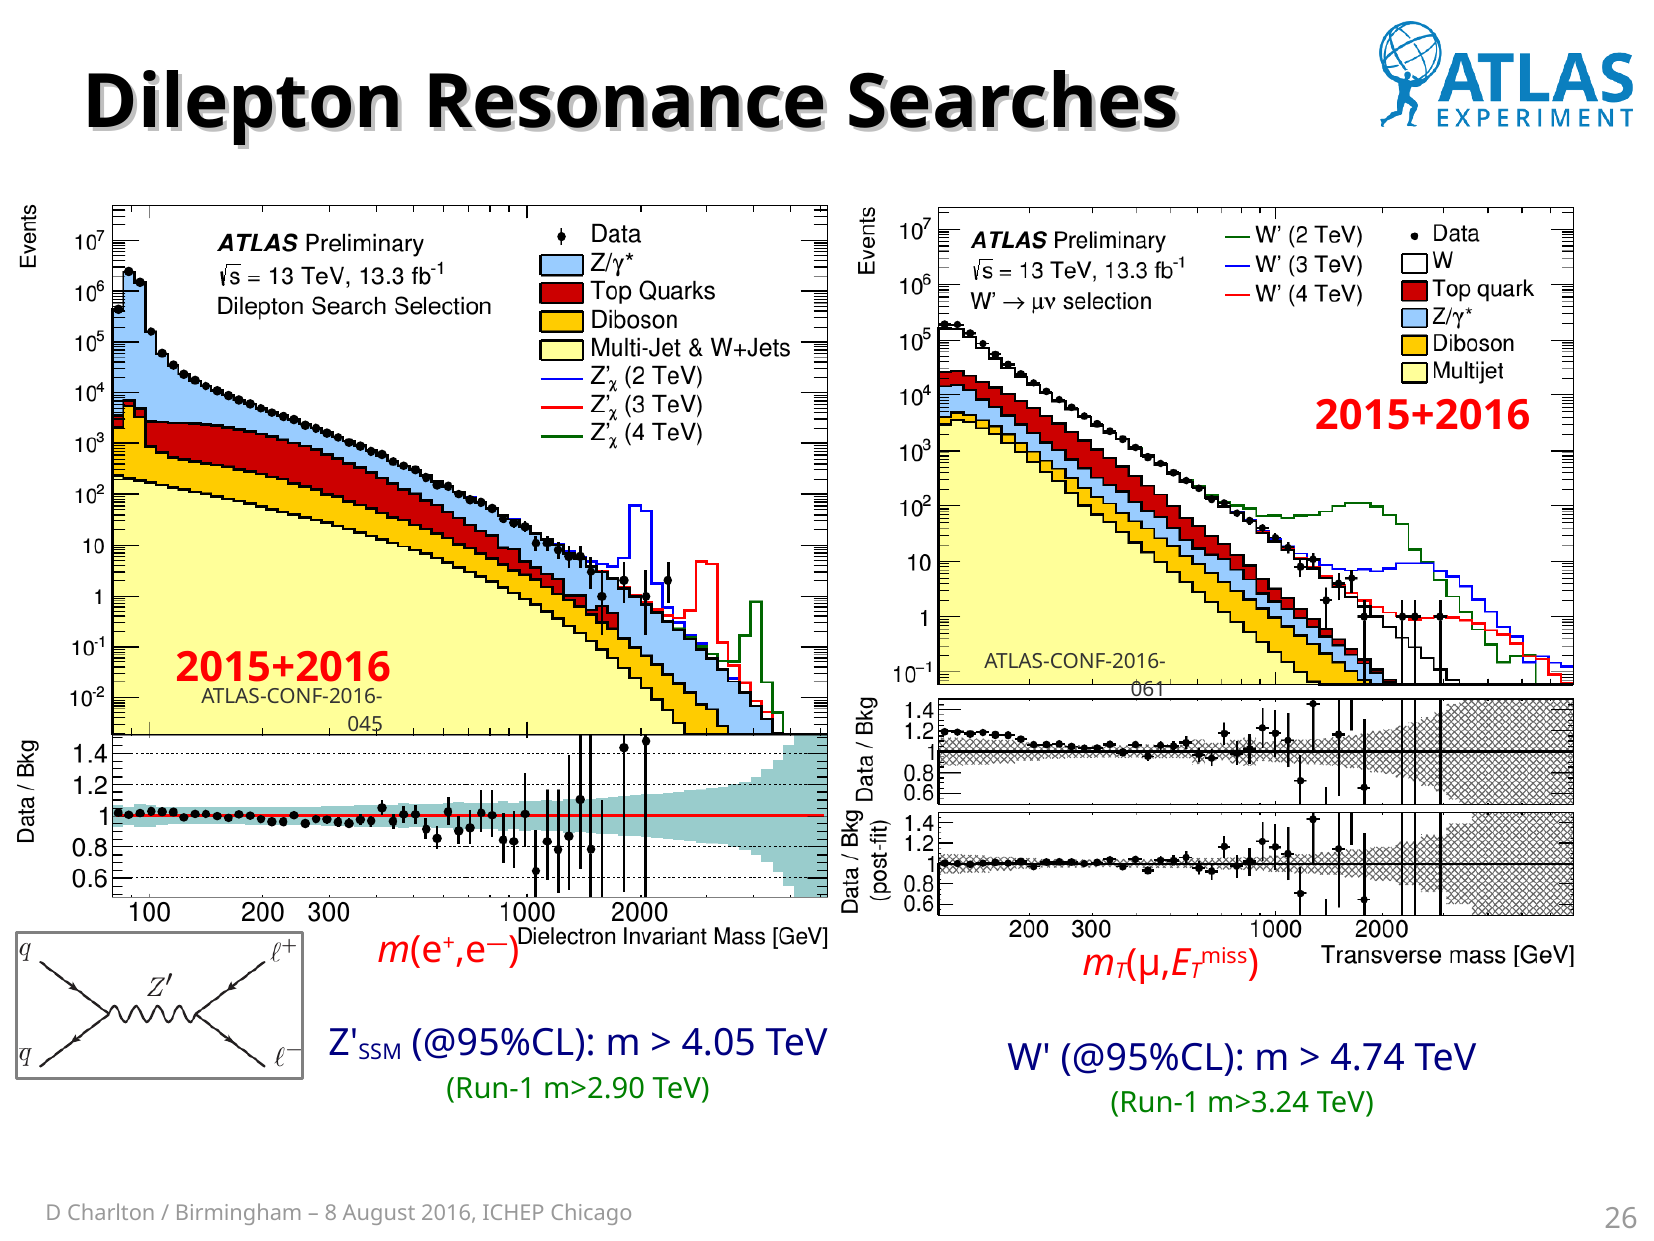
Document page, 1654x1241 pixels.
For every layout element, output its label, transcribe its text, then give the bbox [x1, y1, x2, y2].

text_box W' (@95%CL): m > 4.74 TeV (Run-1 m>3.24 TeV) [992, 1023, 1473, 1116]
text_box Z'SSM (@95%CL): m > 4.05 TeV (Run-1 m>2.90 TeV) [313, 1008, 855, 1114]
title Dilepton Resonance Searches [82, 49, 1331, 148]
picture [18, 933, 302, 1077]
text_box 2015+2016 [160, 629, 427, 693]
text_box m(e+,e—) [362, 915, 660, 975]
text_box mT(μ,ETmiss) [1067, 927, 1365, 1000]
picture [1379, 21, 1633, 127]
text_box ATLAS-CONF-2016-045 [157, 673, 398, 713]
picture [838, 200, 1579, 967]
picture [13, 196, 835, 952]
text_box 2015+2016 [1300, 377, 1567, 441]
text_box ATLAS-CONF-2016-061 [940, 638, 1181, 678]
